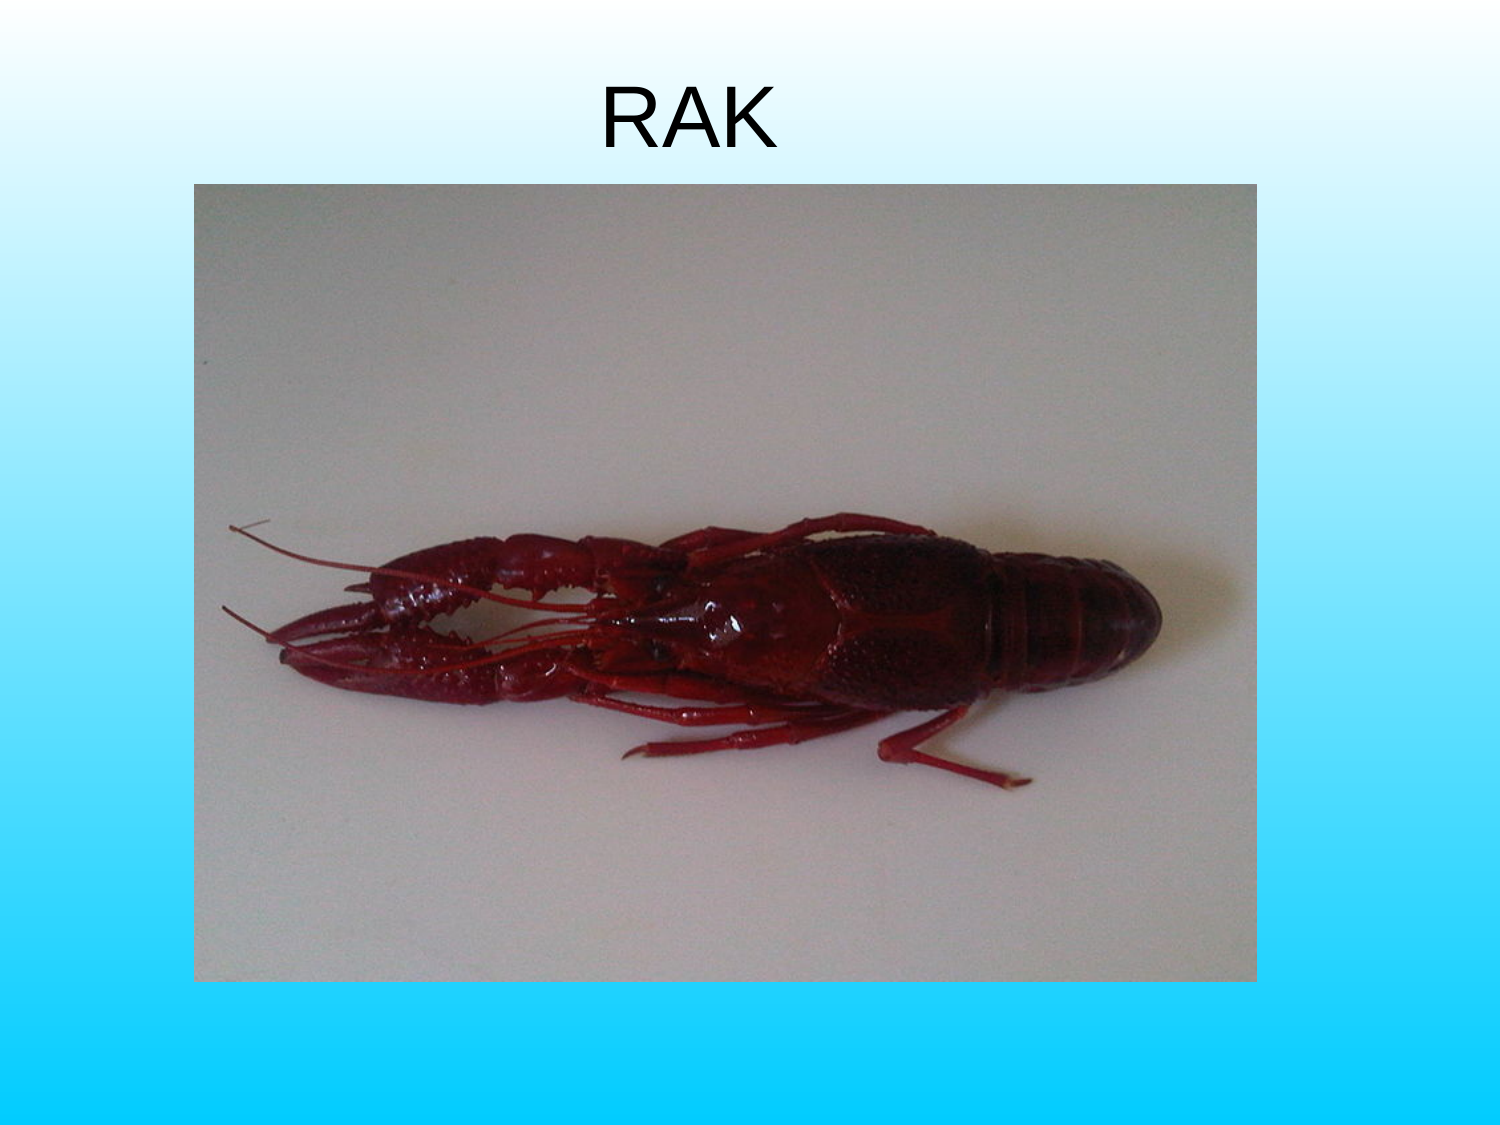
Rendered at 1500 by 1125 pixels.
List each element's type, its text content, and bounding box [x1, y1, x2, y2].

picture [194, 184, 1257, 982]
title RAK [31, 37, 1347, 188]
